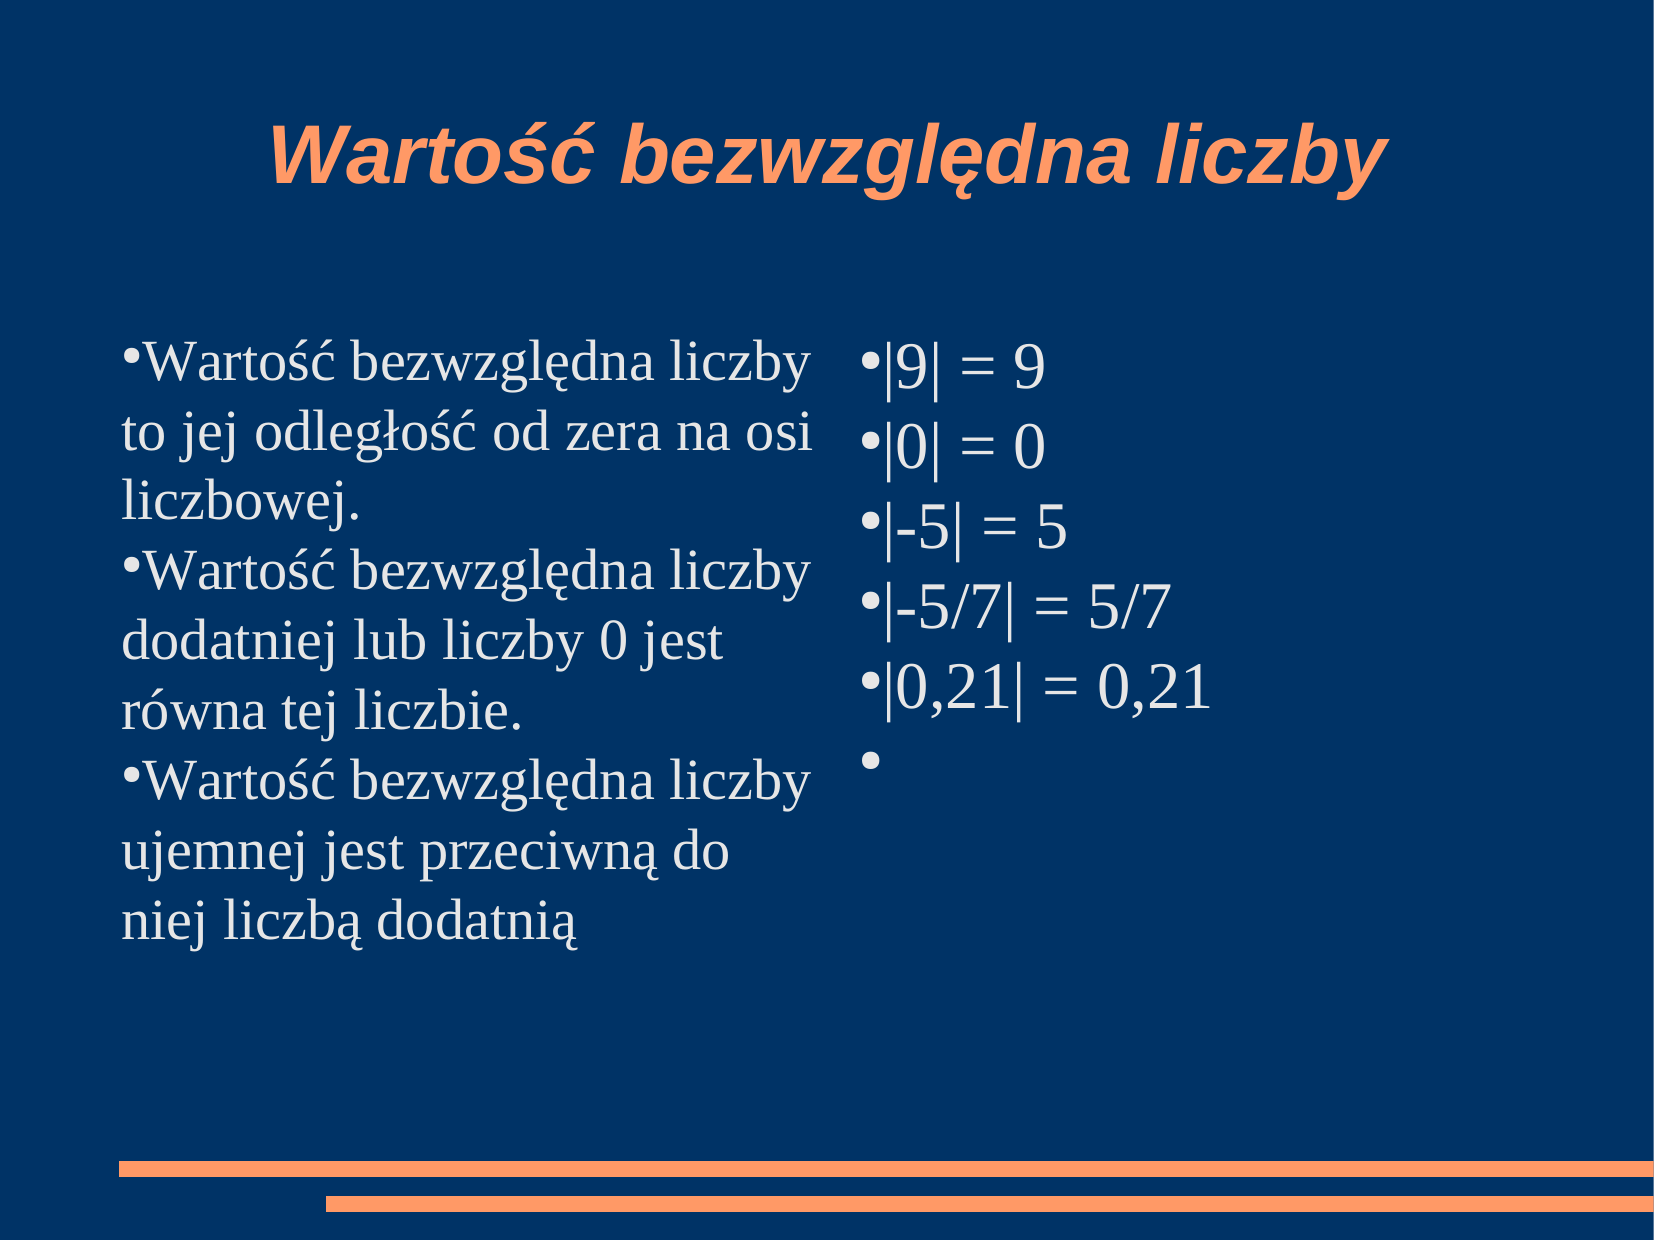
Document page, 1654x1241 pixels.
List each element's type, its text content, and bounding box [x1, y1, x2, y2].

list Wartość bezwzględna liczby to jej odległość od zera na osi liczbowej. Wartość bezwzględna liczby dodatniej lub liczby 0 jest równa tej liczbie. Wartość bezwzględna liczby ujemnej jest przeciwną do niej liczbą dodatnią [121, 321, 824, 1132]
title Wartość bezwzględna liczby [121, 46, 1534, 254]
list |9| = 9 |0| = 0 |-5| = 5 |-5/7| = 5/7 |0,21| = 0,21 [858, 321, 1562, 1132]
